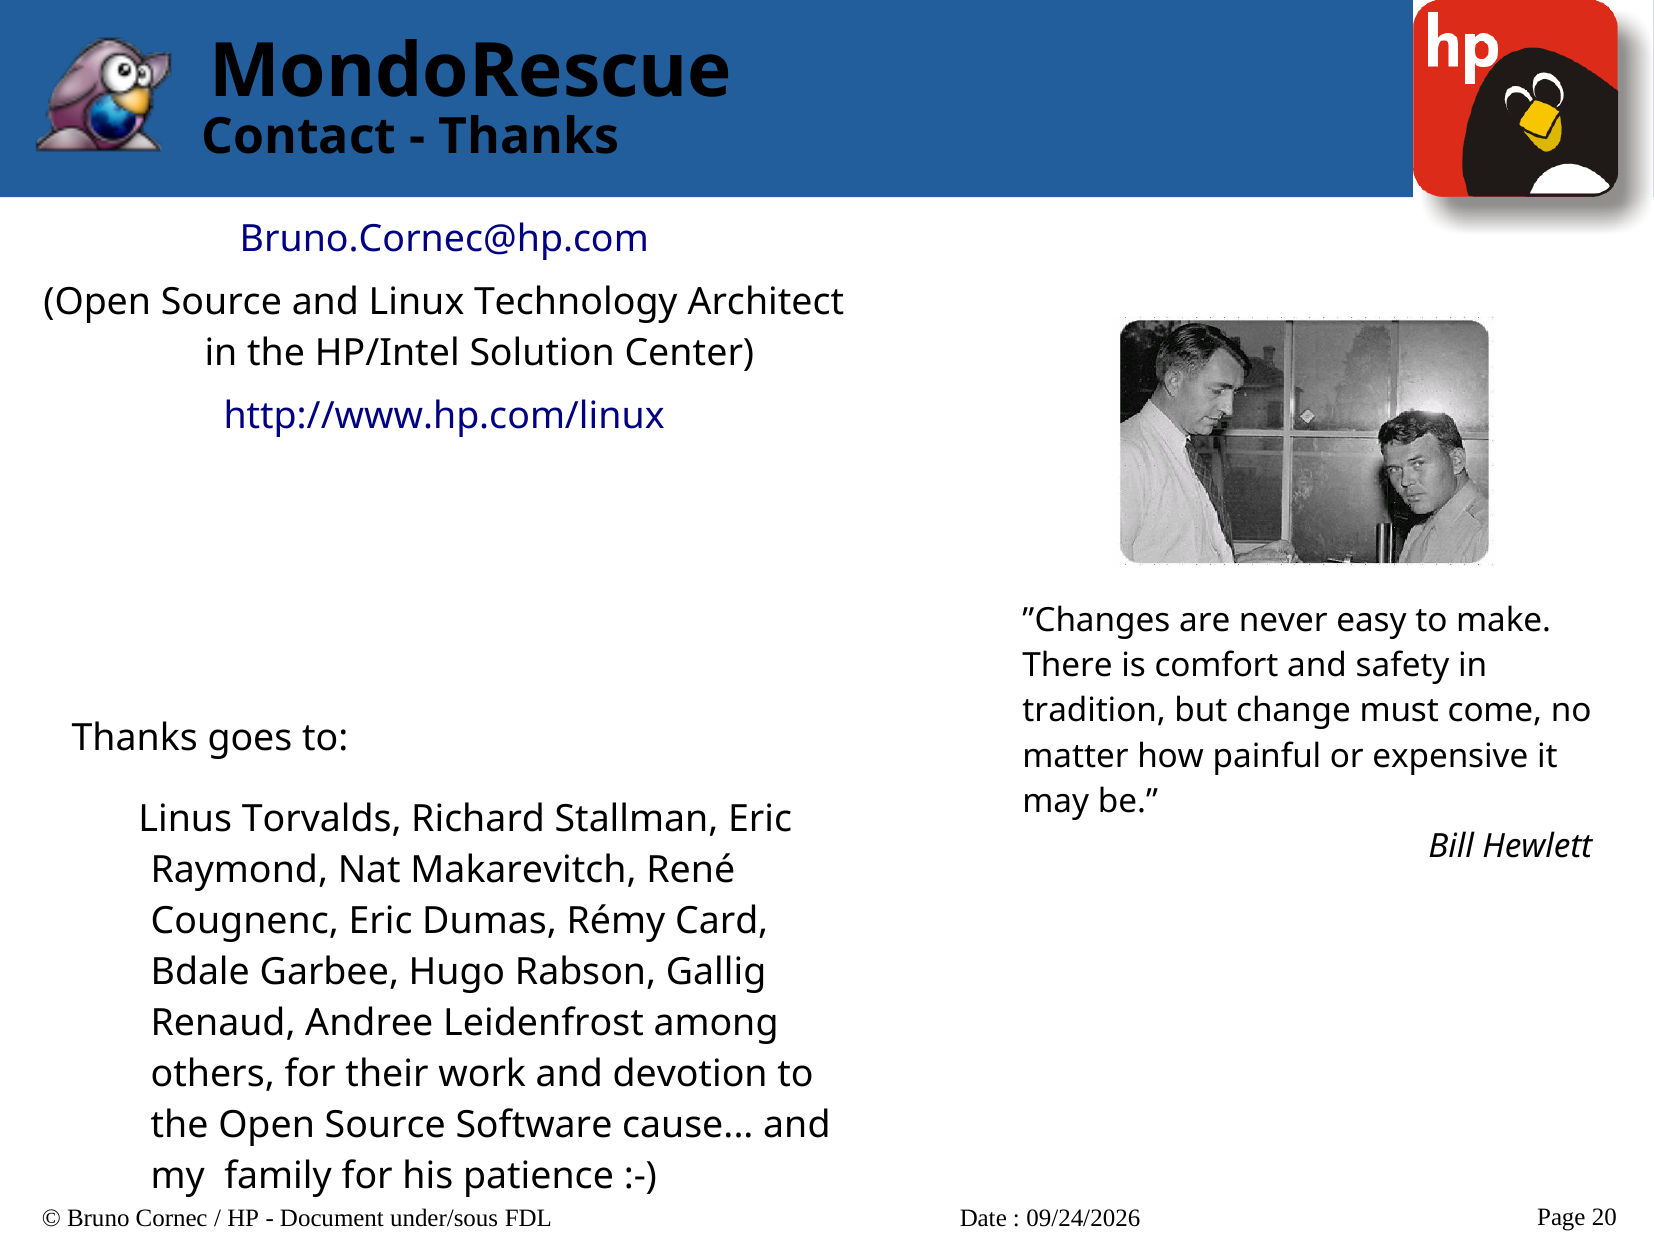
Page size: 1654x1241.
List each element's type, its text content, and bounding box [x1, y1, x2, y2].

picture [0, 0, 211, 199]
text_box ”Changes are never easy to make. There is comfort and safety in tradition, but change must come, no matter how painful or expensive it may be.” Bill Hewlett [1022, 595, 1634, 877]
list Bruno.Cornec@hp.com (Open Source and Linux Technology Architect in the HP/Intel Solution Center) http://www.hp.com/linux Thanks goes to: Linus Torvalds, Richard Stallman, Eric Raymond, Nat Makarevitch, René Cougnenc, Eric Dumas, Rémy Card, Bdale Garbee, Hugo Rabson, Gallig Renaud, Andree Leidenfrost among others, for their work and devotion to the Open Source Software cause... and my family for his patience :-) [20, 211, 856, 1189]
title Contact - Thanks [201, 32, 1191, 241]
picture [1413, 0, 1654, 235]
picture [1113, 316, 1496, 568]
